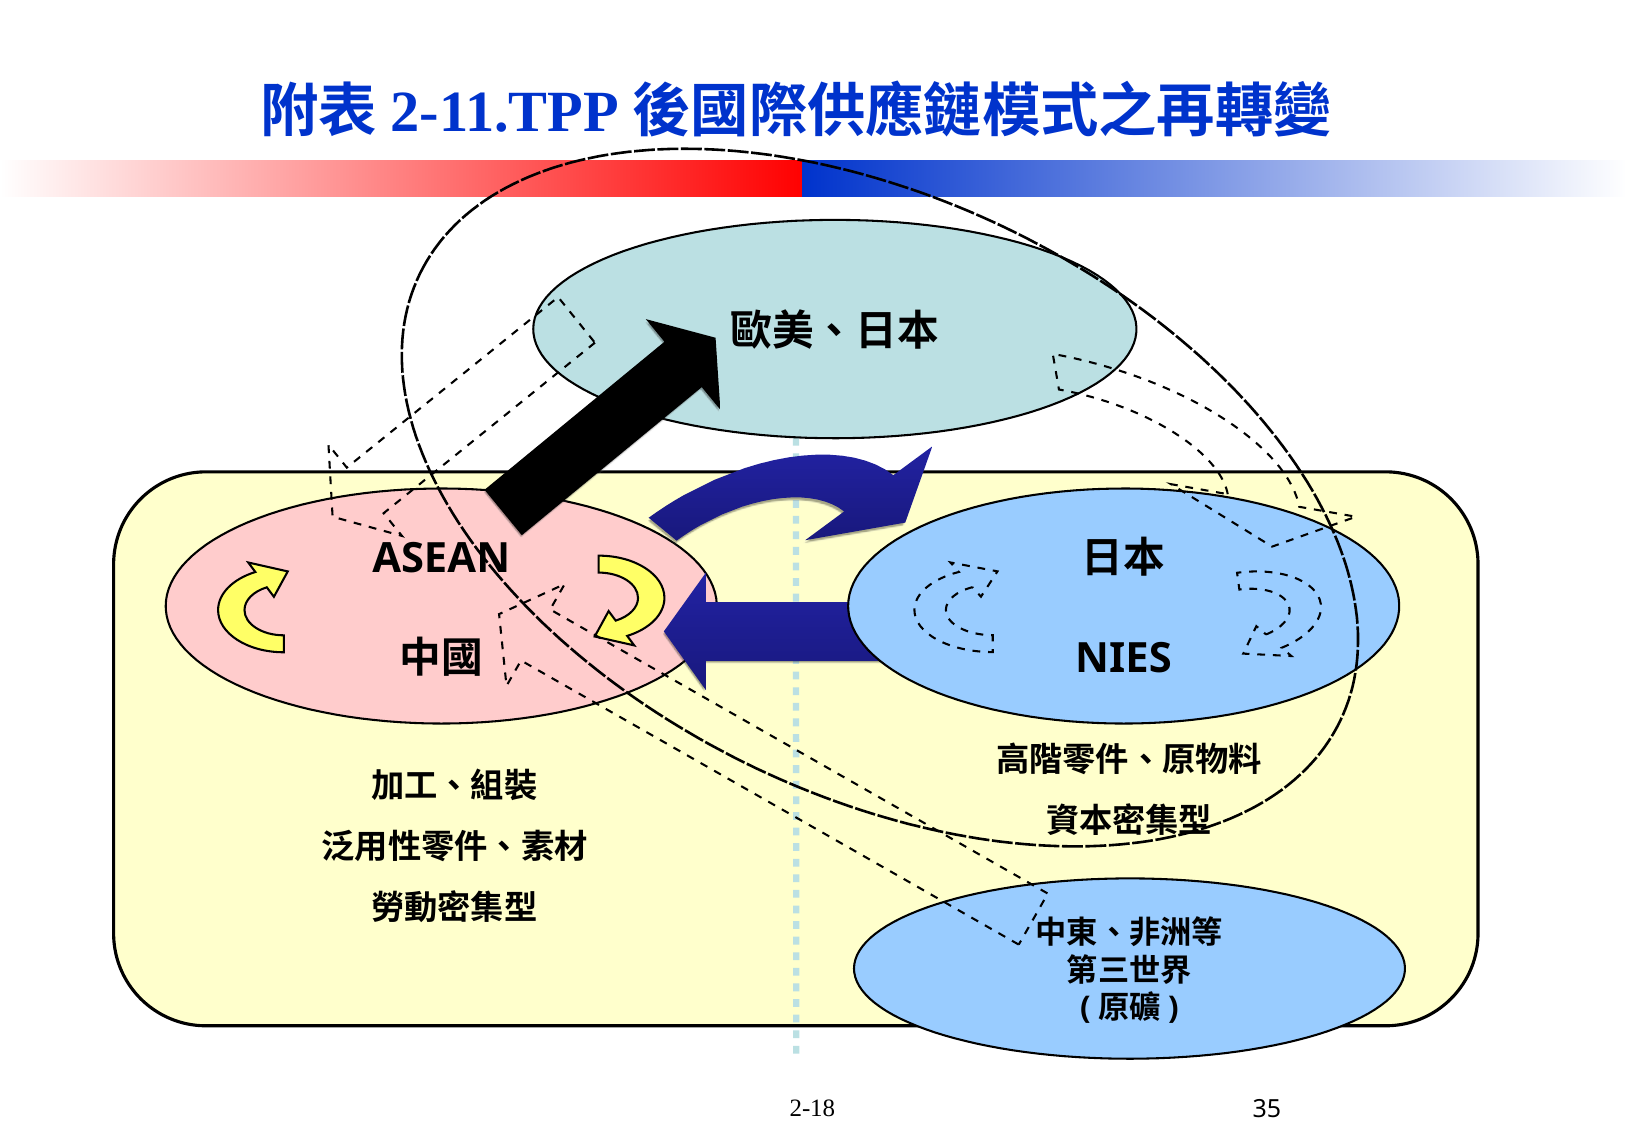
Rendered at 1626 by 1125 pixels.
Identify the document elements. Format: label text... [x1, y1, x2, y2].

text_box 35 [1237, 1085, 1617, 1125]
text_box 日本 NIES [848, 488, 1400, 724]
text_box 高階零件、原物料 資本密集型 [827, 730, 1432, 833]
text_box ASEAN 中國 [165, 488, 705, 724]
text_box 附表2-11.TPP後國際供應鏈模式之再轉變 [113, 30, 1479, 127]
text_box [113, 319, 1479, 1026]
text_box 歐美、日本 [533, 219, 1137, 439]
text_box 中東、非洲等 第三世界 (原礦) [853, 878, 1405, 1059]
text_box 加工、組裝 泛用性零件、素材 勞動密集型 [139, 757, 770, 913]
text_box 2-18 [712, 1084, 913, 1125]
text_box ASEAN 中國 [706, 573, 717, 602]
